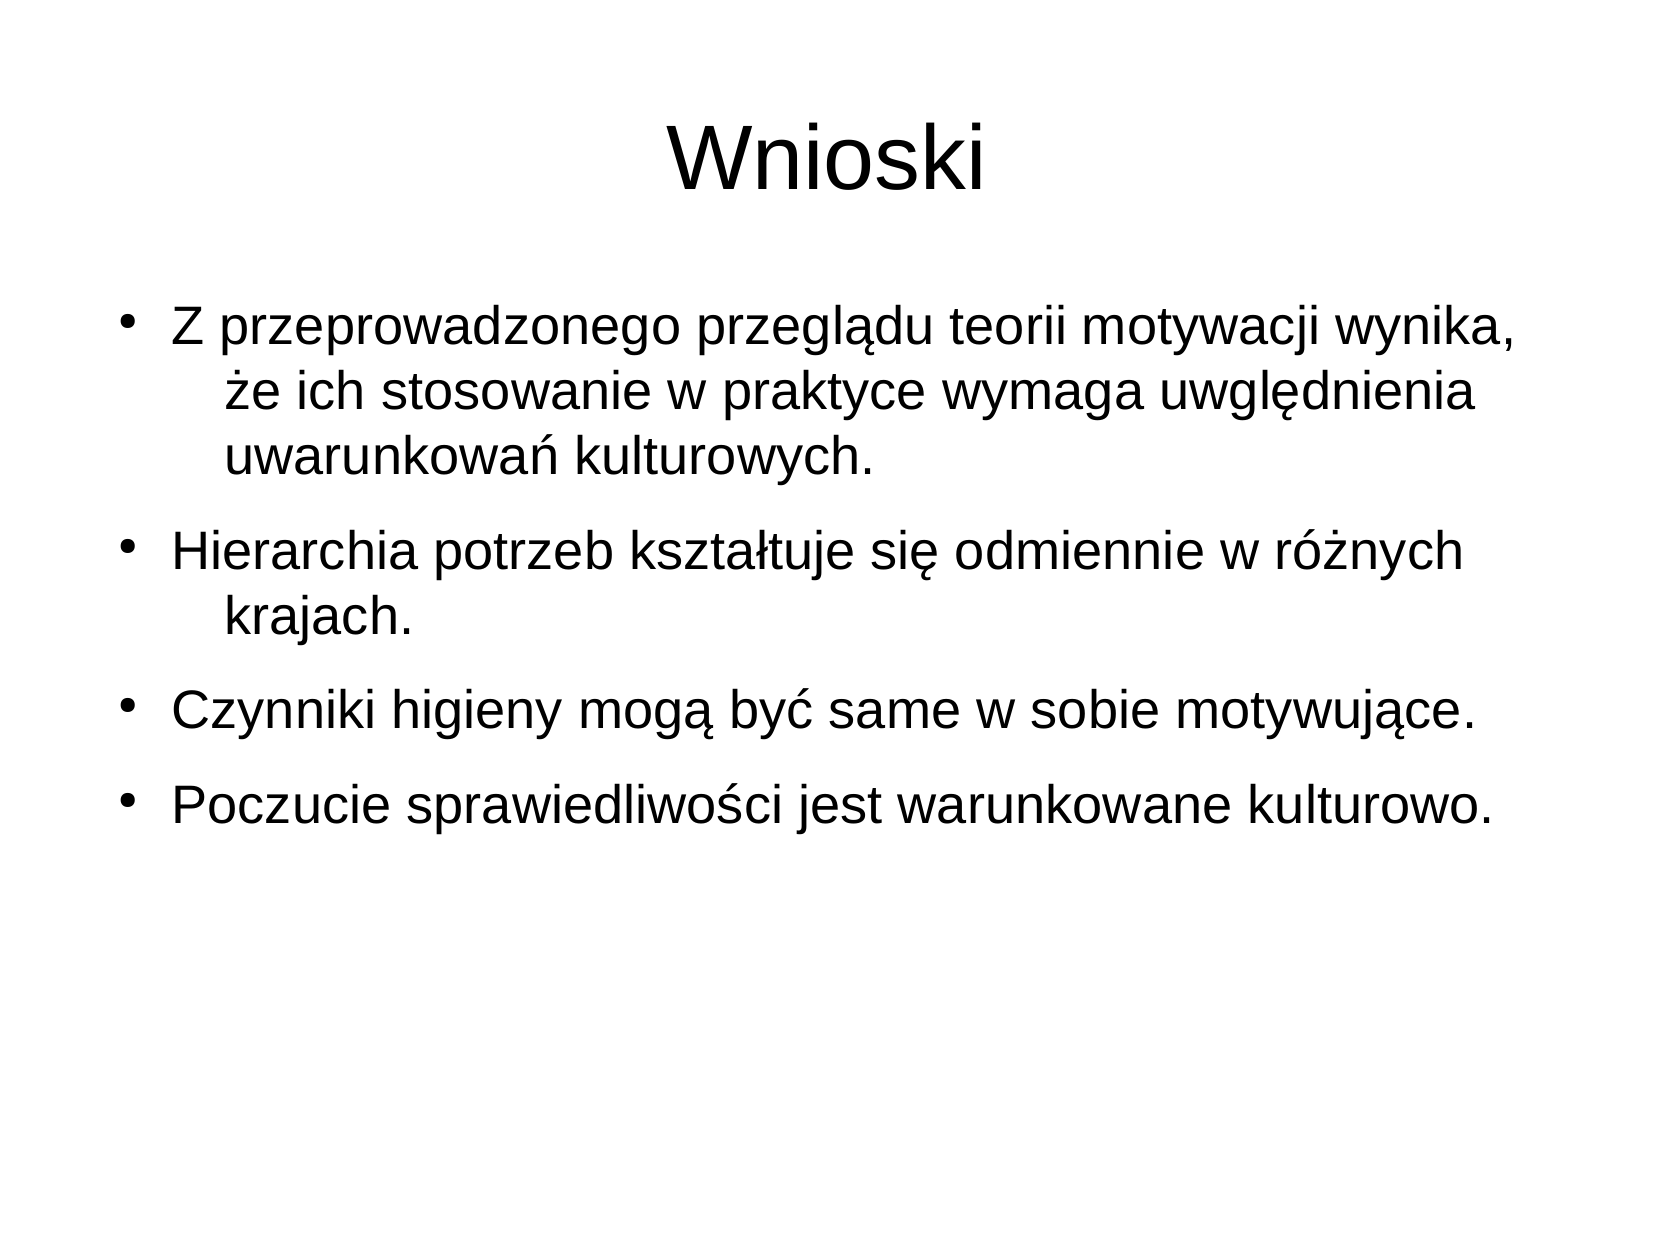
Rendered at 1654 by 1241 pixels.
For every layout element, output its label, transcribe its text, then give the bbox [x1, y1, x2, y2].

title Wnioski [82, 49, 1571, 257]
list Z przeprowadzonego przeglądu teorii motywacji wynika, że ich stosowanie w praktyce wymaga uwględnienia uwarunkowań kulturowych. Hierarchia potrzeb kształtuje się odmiennie w różnych krajach. Czynniki higieny mogą być same w sobie motywujące. Poczucie sprawiedliwości jest warunkowane kulturowo. [82, 290, 1571, 1109]
